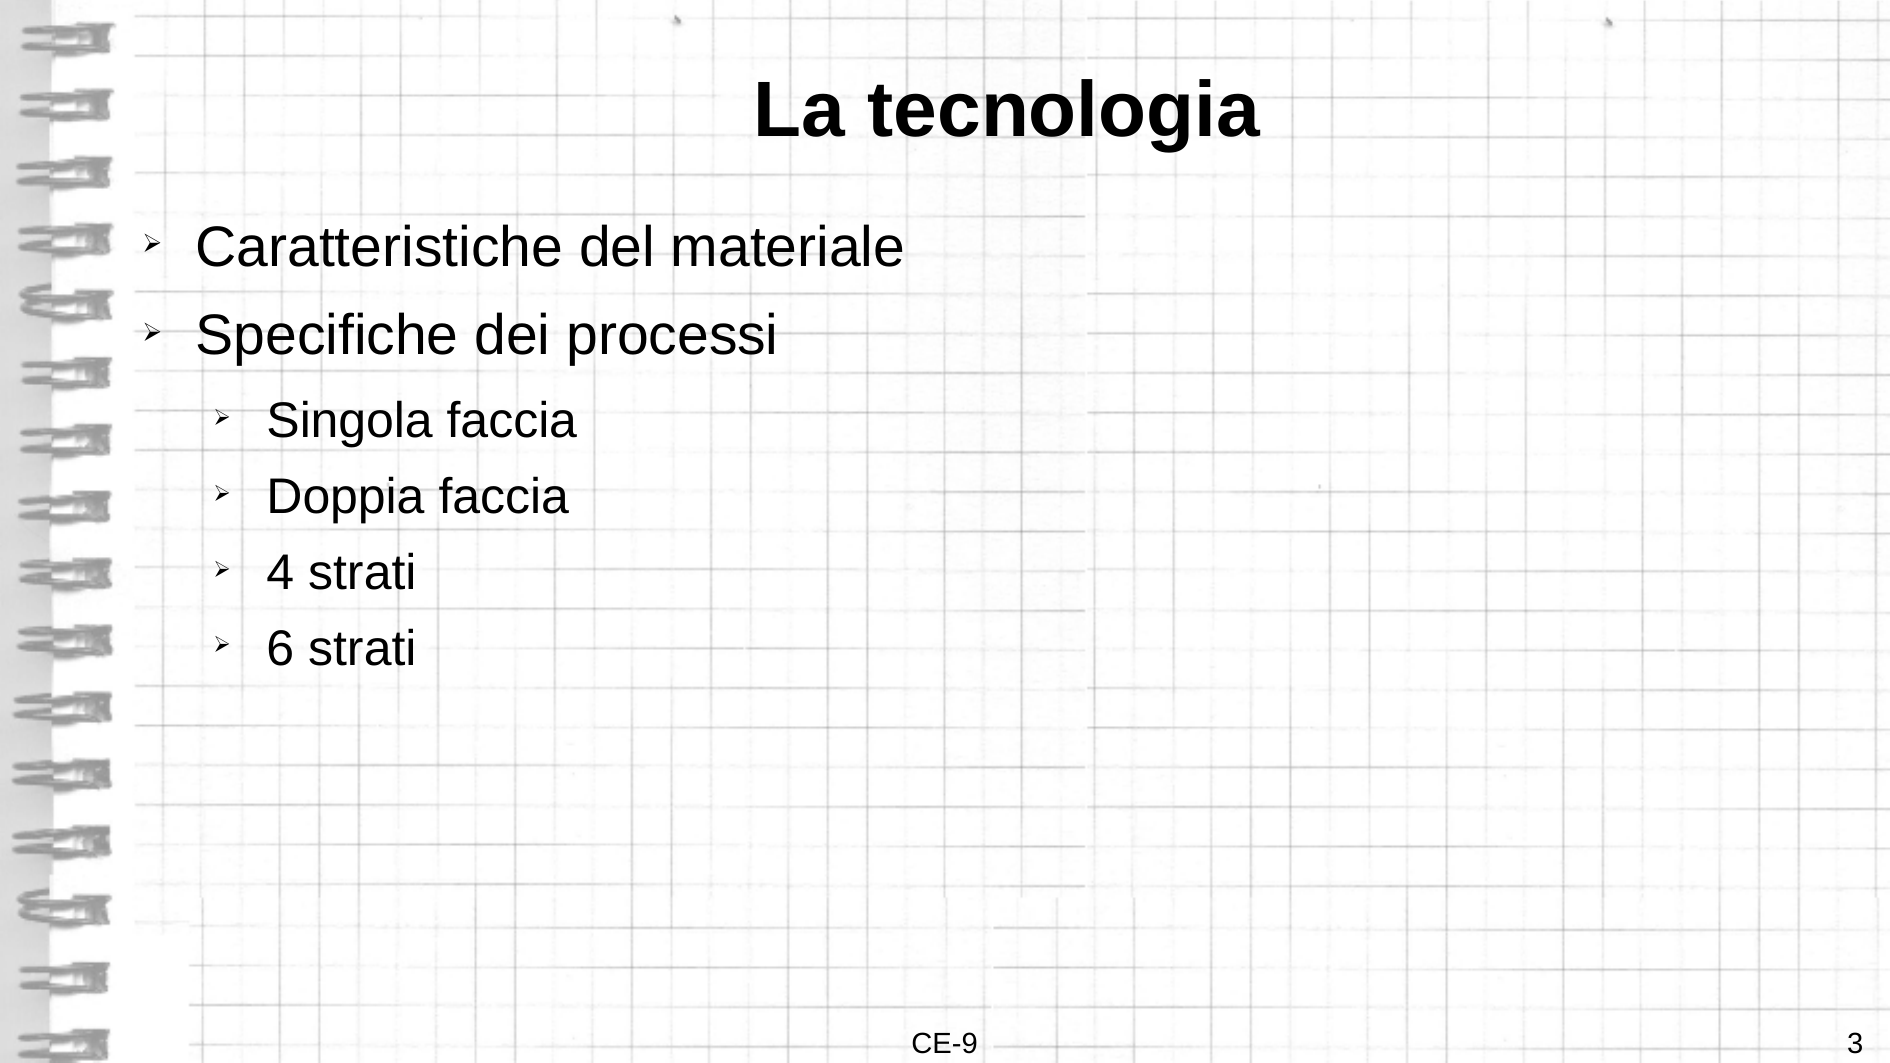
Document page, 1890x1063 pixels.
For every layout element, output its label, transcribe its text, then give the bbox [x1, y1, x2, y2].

picture [0, 0, 1890, 1063]
list Caratteristiche del materiale Specifiche dei processi Singola faccia Doppia faccia 4 strati 6 strati [124, 214, 1890, 832]
title La tecnologia [124, 20, 1890, 198]
